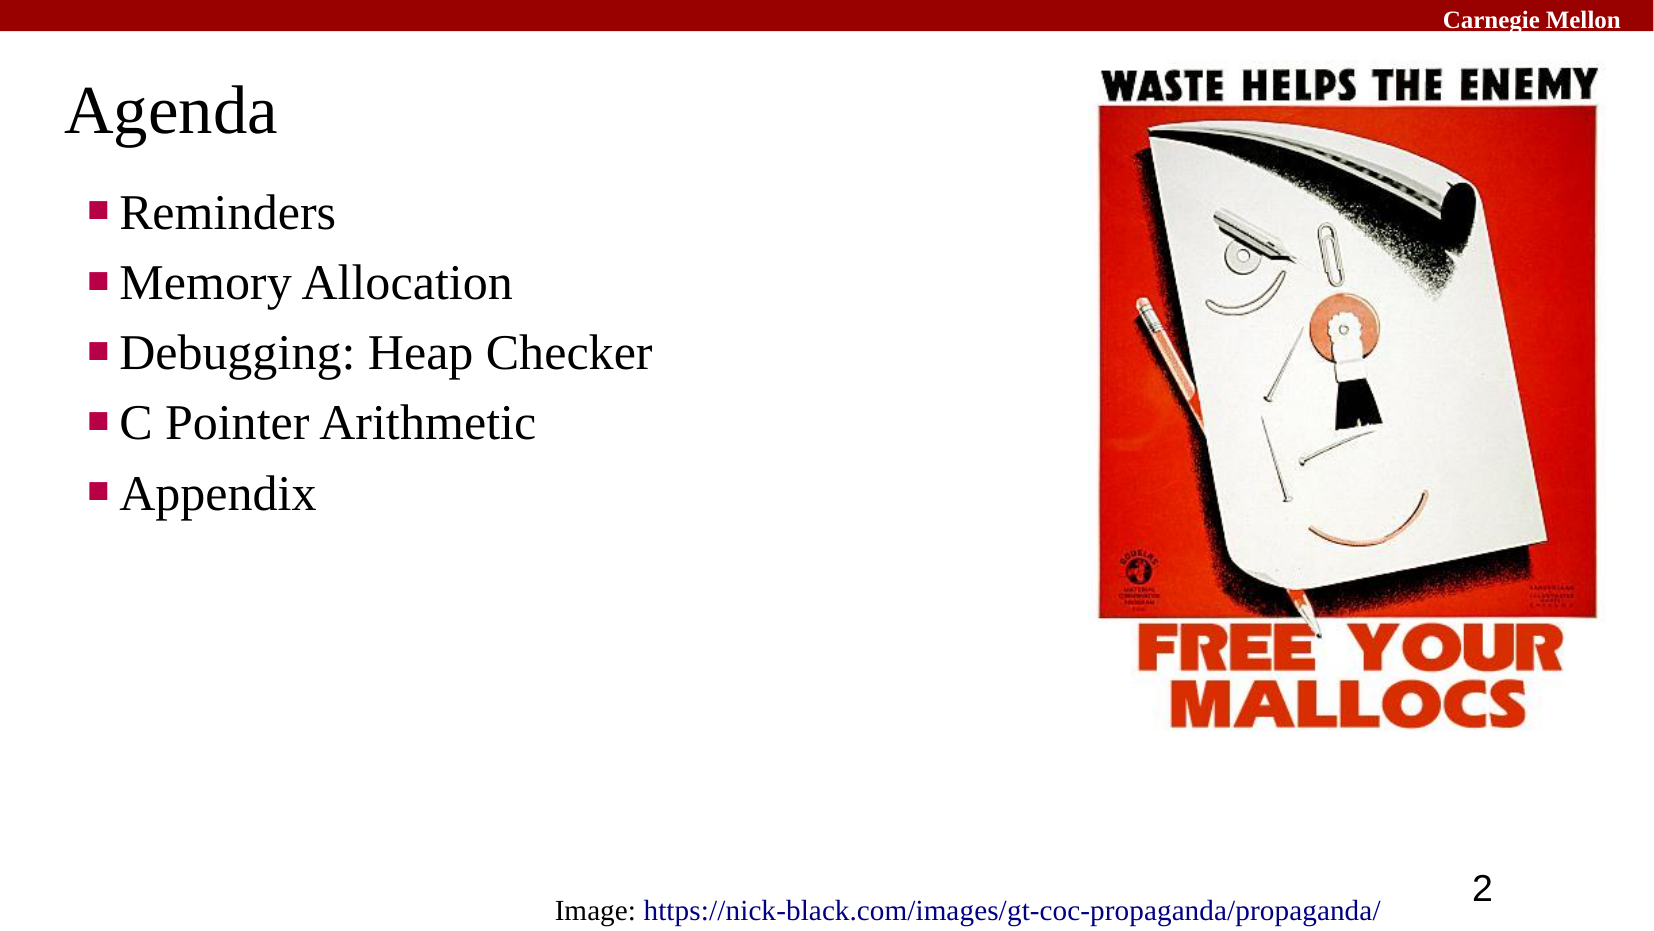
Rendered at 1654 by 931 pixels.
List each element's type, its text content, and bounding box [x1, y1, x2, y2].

picture [1088, 60, 1606, 736]
list Reminders Memory Allocation Debugging: Heap Checker C Pointer Arithmetic Appendix [71, 184, 1576, 859]
text_box Image: https://nick-black.com/images/gt-coc-propaganda/propaganda/ [540, 886, 1456, 931]
title Agenda [64, 58, 1576, 163]
